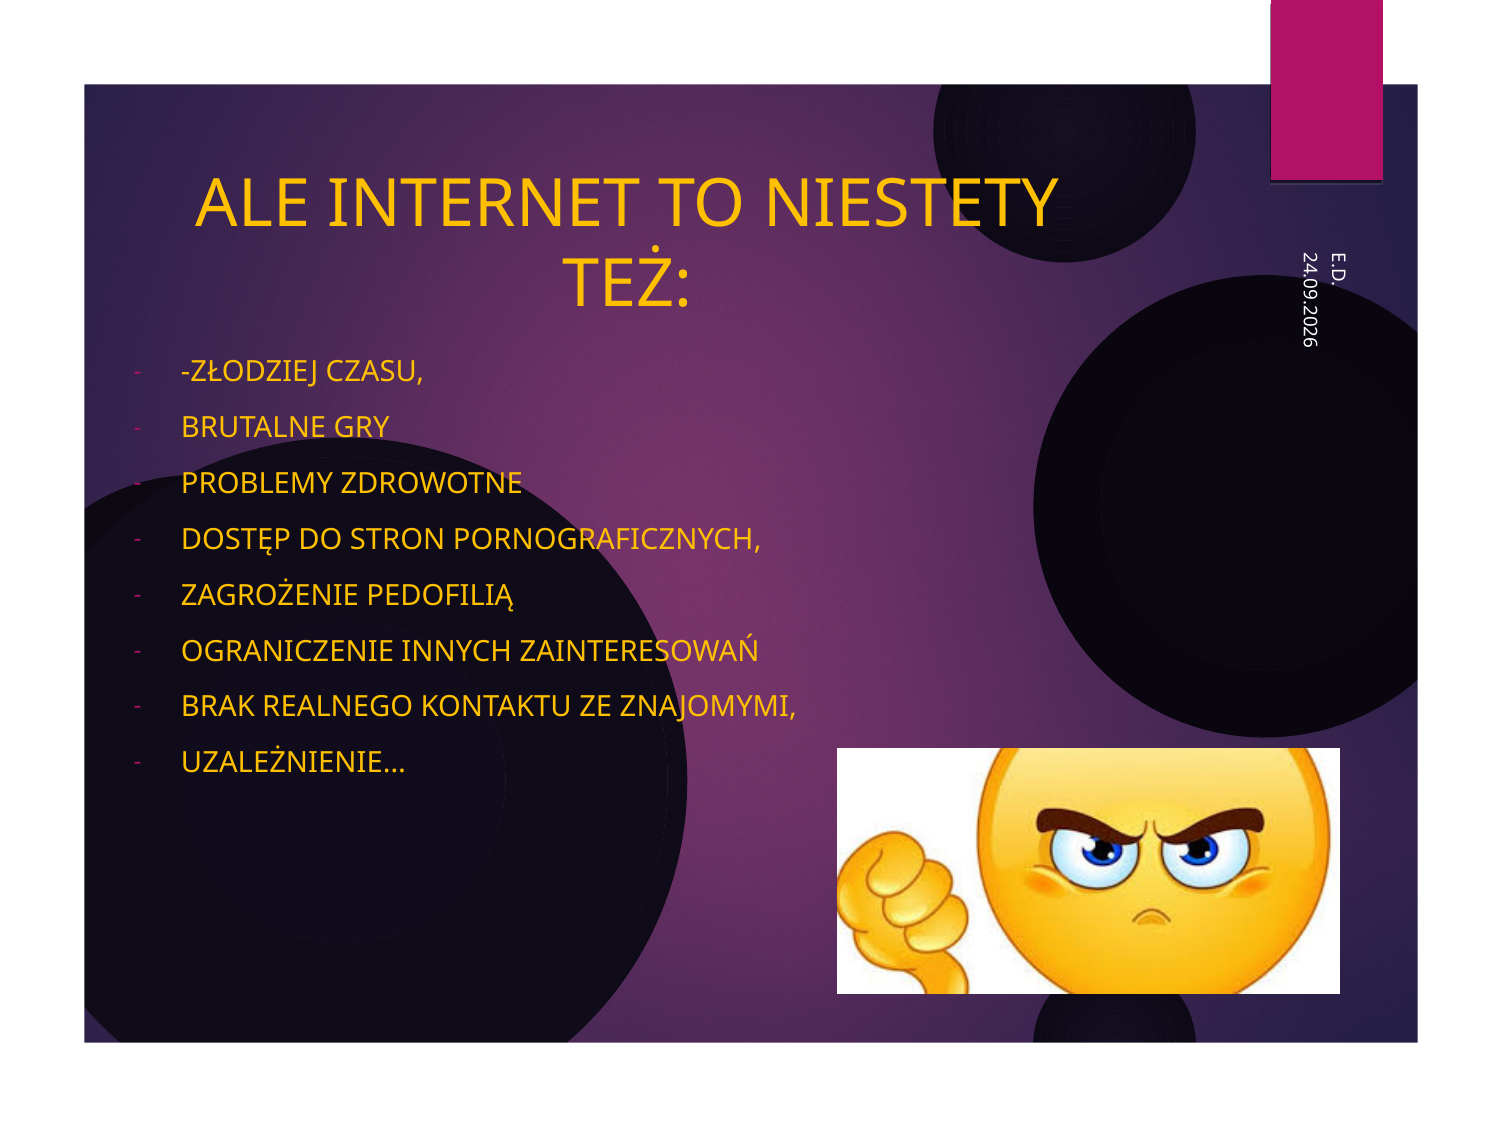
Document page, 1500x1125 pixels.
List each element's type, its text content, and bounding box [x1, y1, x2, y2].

subtitle -ZŁODZIEJ CZASU, BRUTALNE GRY PROBLEMY ZDROWOTNE DOSTĘP DO STRON PORNOGRAFICZNYCH, ZAGROŻENIE PEDOFILIĄ OGRANICZENIE INNYCH ZAINTERESOWAŃ BRAK REALNEGO KONTAKTU ZE ZNAJOMYMI, UZALEŻNIENIE… [118, 345, 1055, 783]
picture [837, 748, 1340, 994]
title ALE INTERNET TO NIESTETY TEŻ: [142, 33, 1113, 327]
text_box E.D. [1320, 237, 1359, 871]
text_box 2021/2/4 [1292, 237, 1320, 401]
